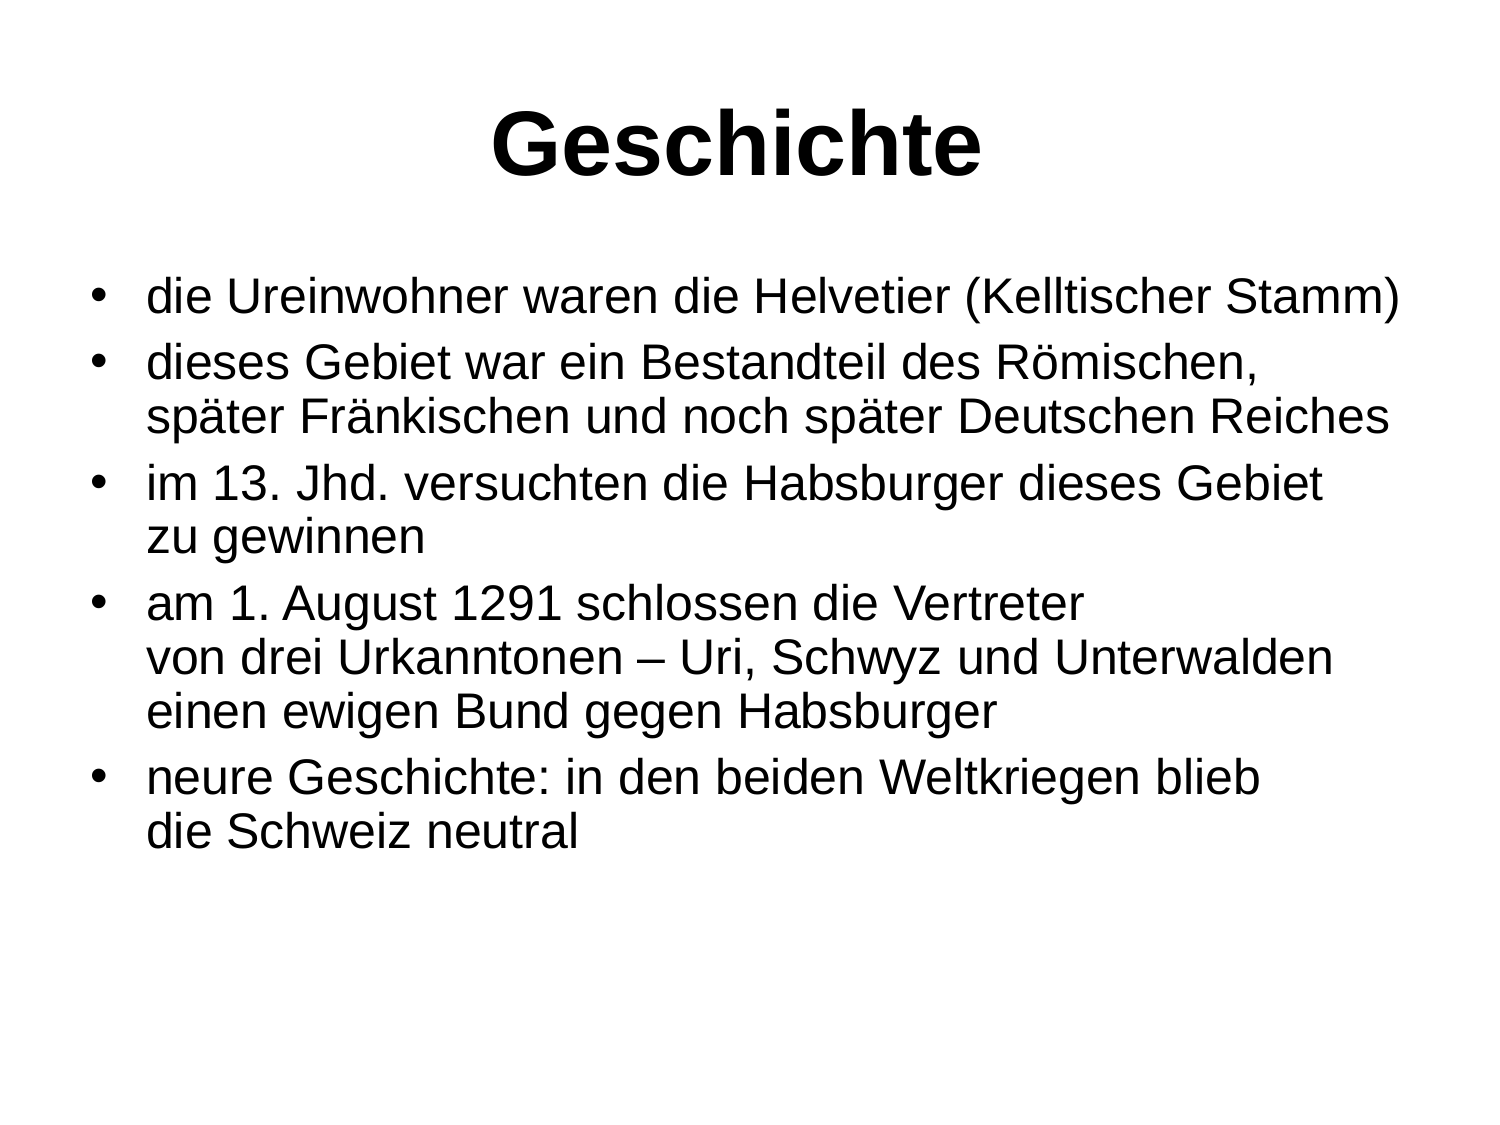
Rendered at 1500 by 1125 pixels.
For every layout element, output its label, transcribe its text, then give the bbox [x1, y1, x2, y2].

title Geschichte [75, 45, 1426, 233]
list die Ureinwohner waren die Helvetier (Kelltischer Stamm) dieses Gebiet war ein Bestandteil des Römischen, später Fränkischen und noch später Deutschen Reiches im 13. Jhd. versuchten die Habsburger dieses Gebiet zu gewinnen am 1. August 1291 schlossen die Vertreter von drei Urkanntonen – Uri, Schwyz und Unterwalden einen ewigen Bund gegen Habsburger neure Geschichte: in den beiden Weltkriegen blieb die Schweiz neutral [75, 262, 1426, 1006]
